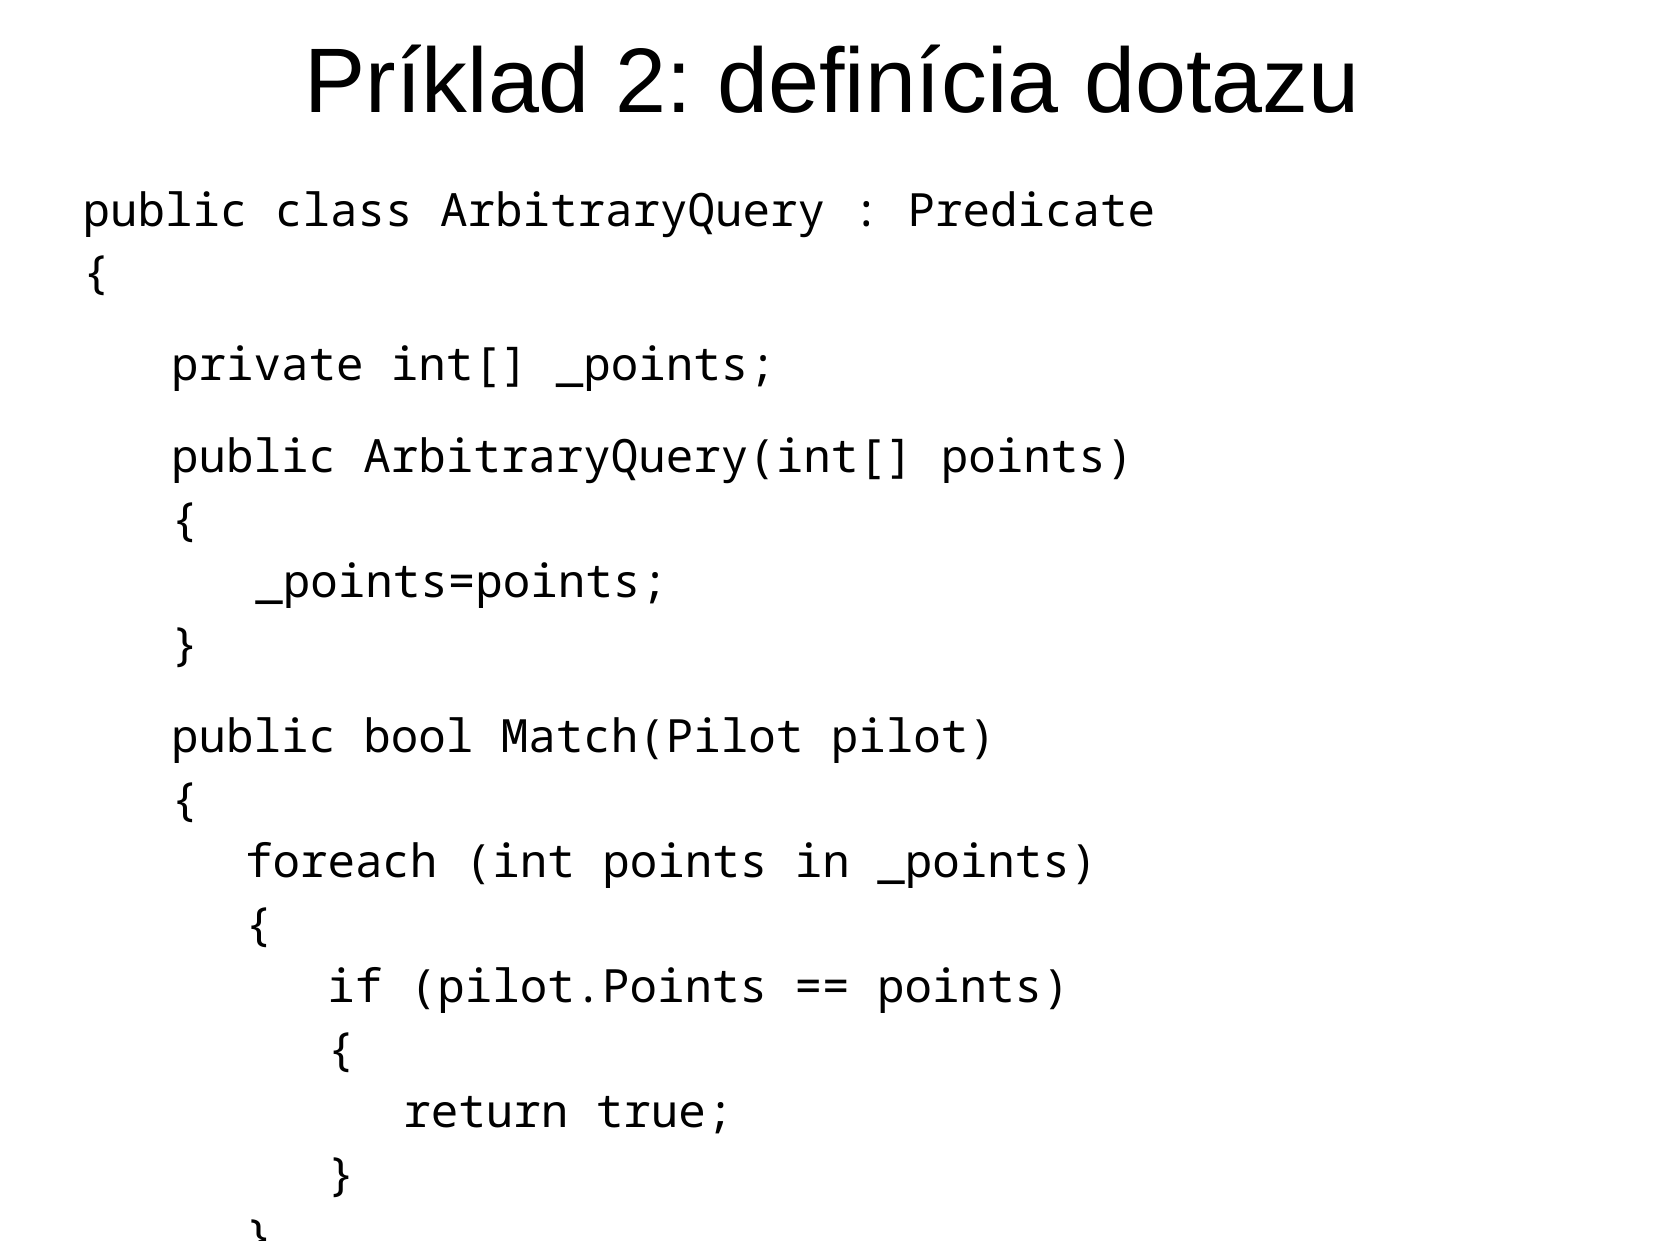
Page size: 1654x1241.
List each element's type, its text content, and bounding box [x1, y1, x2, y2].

list public class ArbitraryQuery : Predicate { private int[] _points; public ArbitraryQuery(int[] points) { _points=points; } public bool Match(Pilot pilot) { foreach (int points in _points) { if (pilot.Points == points) { return true; } } return pilot.Name.StartsWith("Rubens"); } } [82, 177, 1571, 1211]
title Príklad 2: definícia dotazu [88, 14, 1577, 148]
